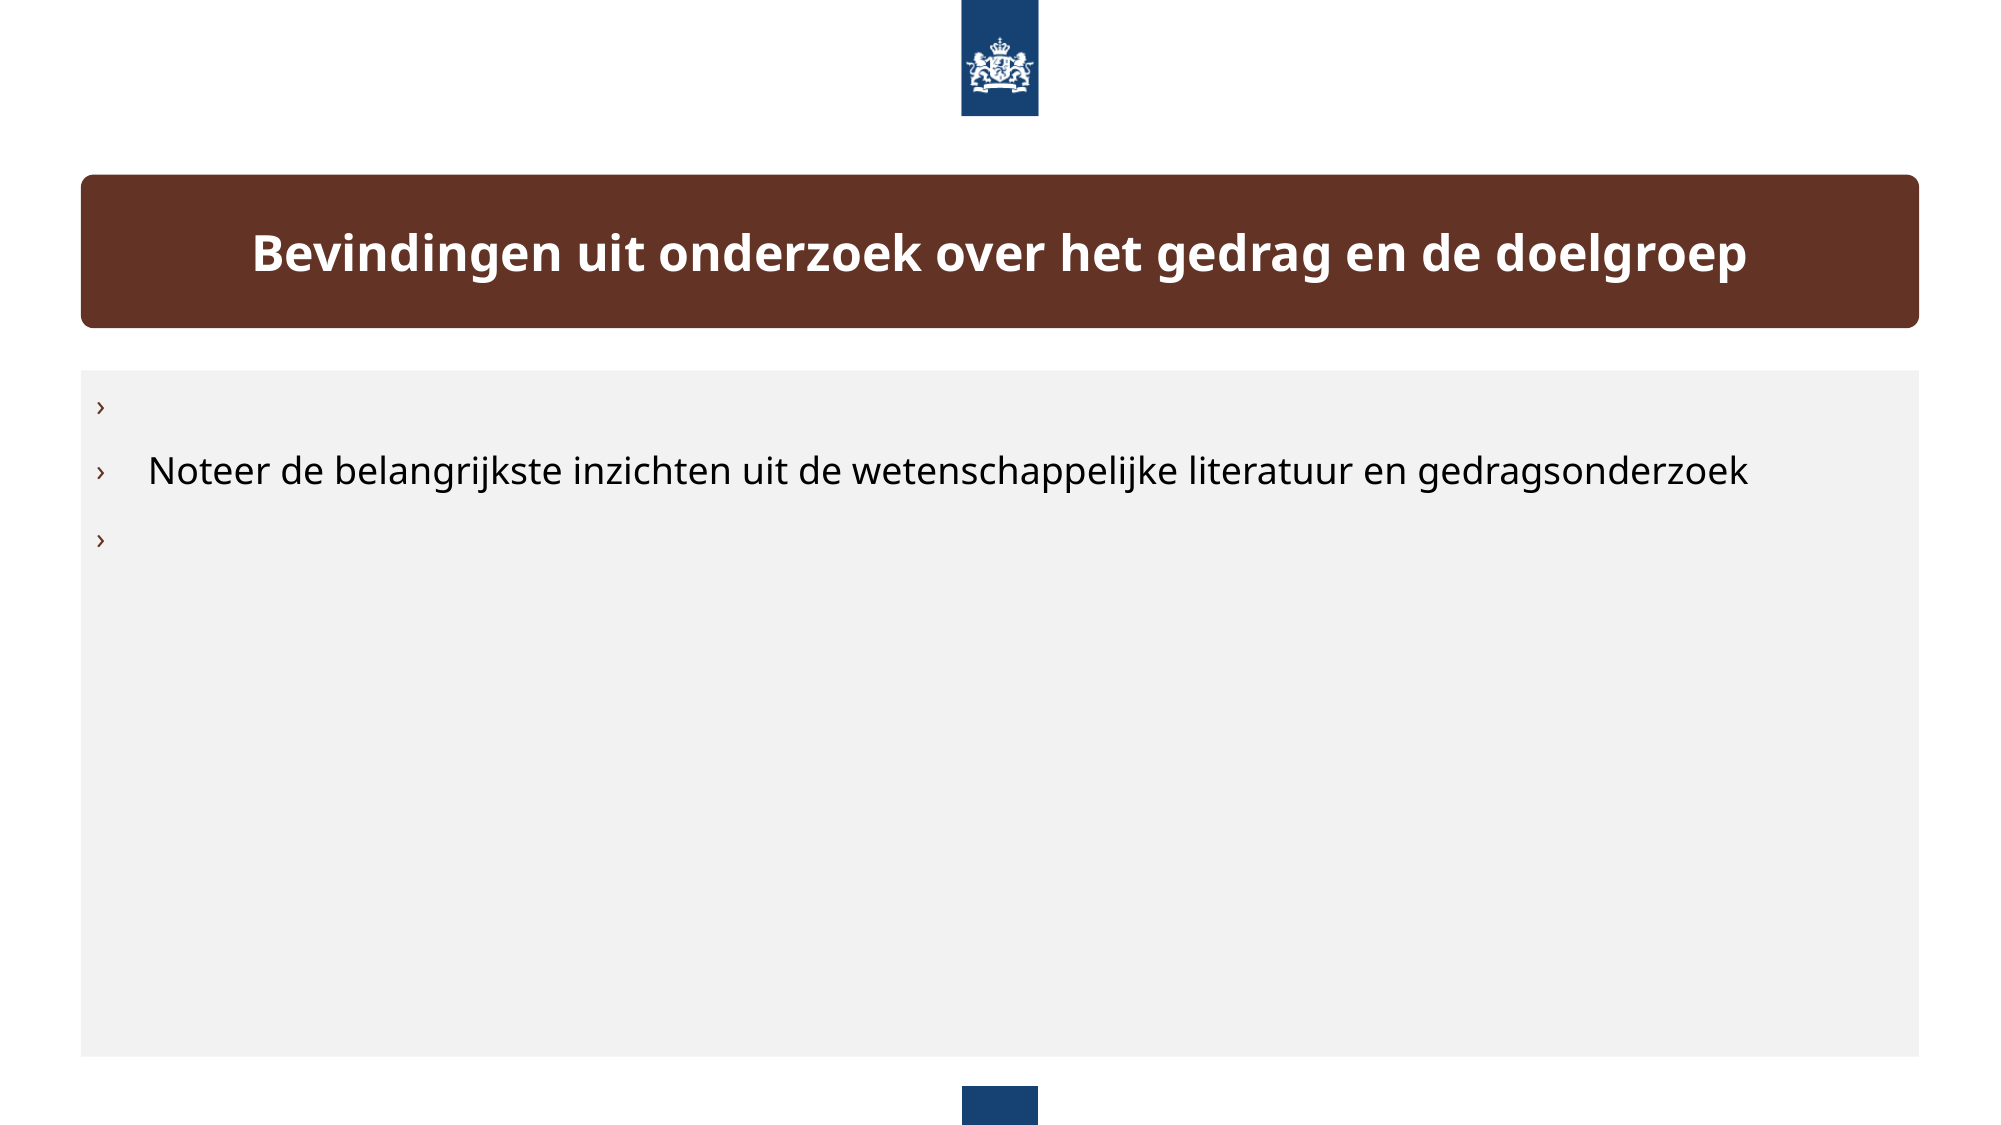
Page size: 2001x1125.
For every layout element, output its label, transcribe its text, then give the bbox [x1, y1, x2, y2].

text_box Bevindingen uit onderzoek over het gedrag en de doelgroep [80, 174, 1920, 329]
text_box Noteer de belangrijkste inzichten uit de wetenschappelijke literatuur en gedragsonderzoek [80, 370, 1919, 1057]
